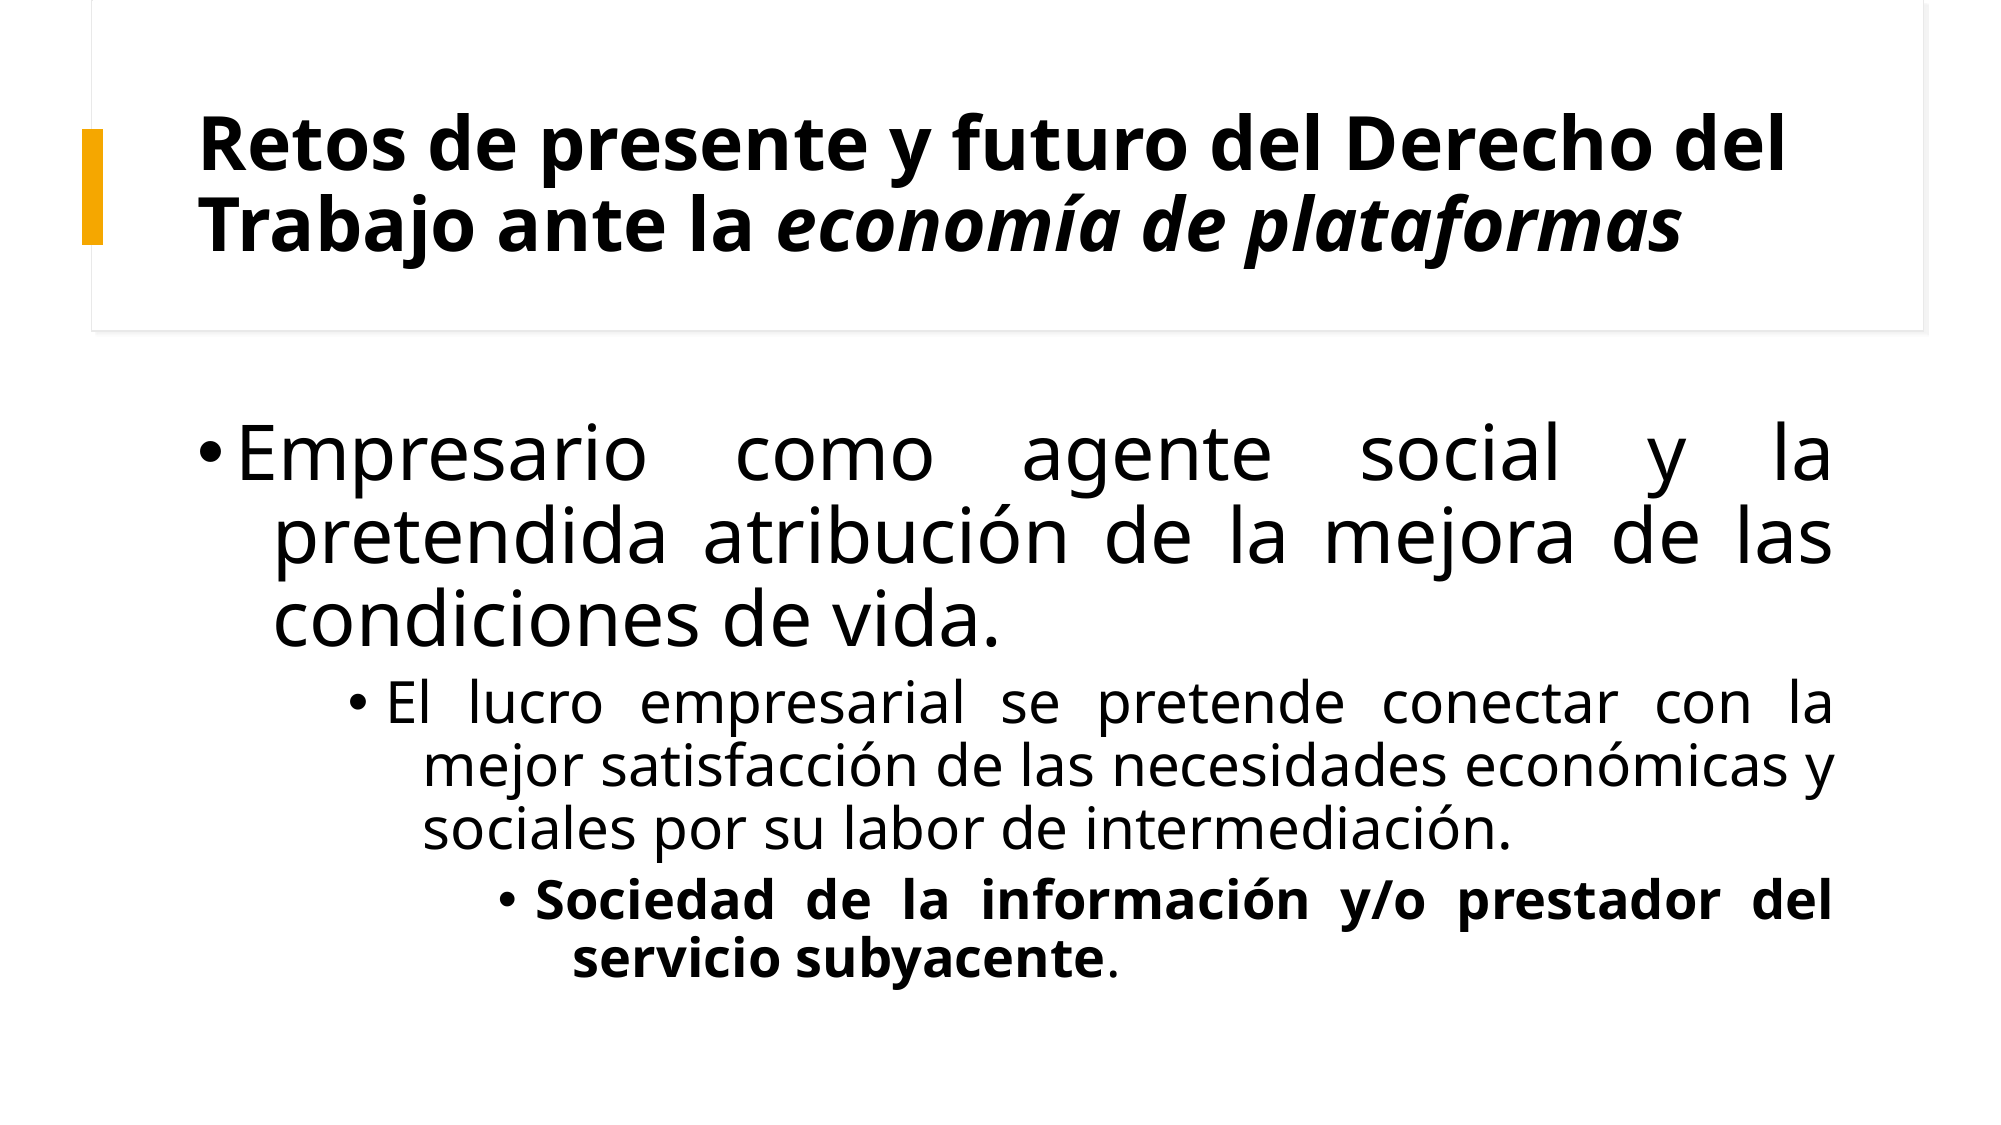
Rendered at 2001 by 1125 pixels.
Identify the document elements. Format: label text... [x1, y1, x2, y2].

title Retos de presente y futuro del Derecho del Trabajo ante la economía de plataformas [183, 90, 1852, 284]
list Empresario como agente social y la pretendida atribución de la mejora de las condiciones de vida. El lucro empresarial se pretende conectar con la mejor satisfacción de las necesidades económicas y sociales por su labor de intermediación. Sociedad de la información y/o prestador del servicio subyacente. [183, 406, 1852, 1013]
